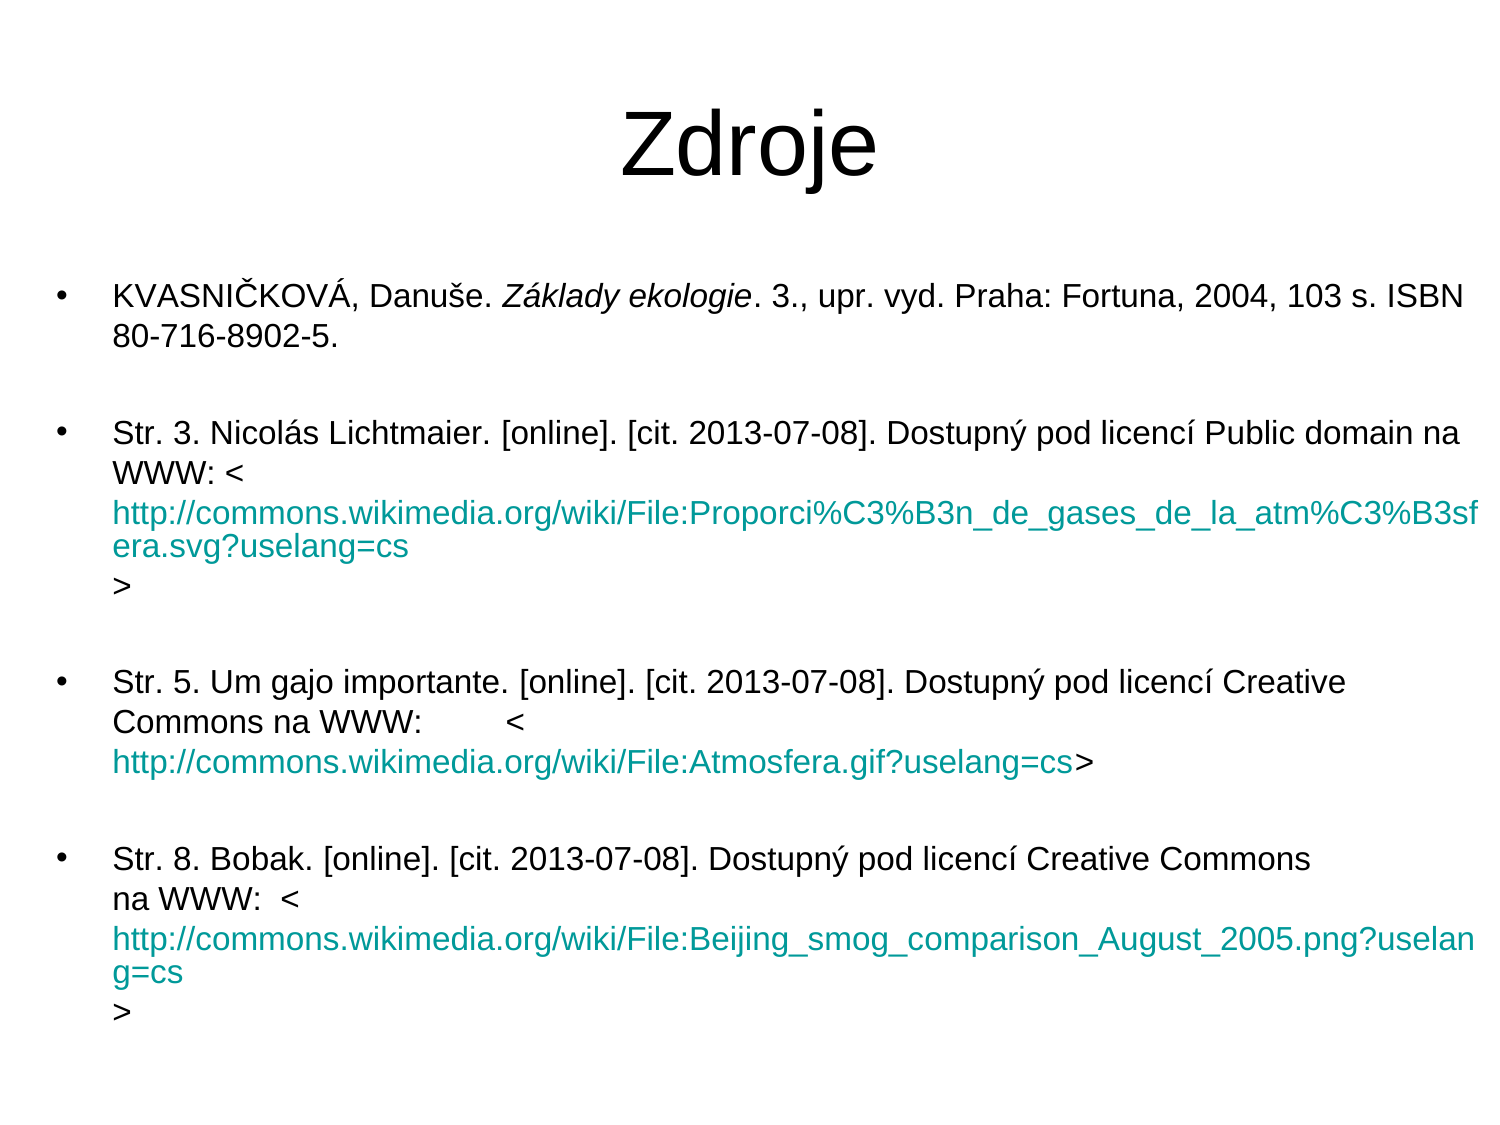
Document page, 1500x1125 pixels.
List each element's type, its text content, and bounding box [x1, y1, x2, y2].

title Zdroje [75, 45, 1426, 233]
list KVASNIČKOVÁ, Danuše. Základy ekologie. 3., upr. vyd. Praha: Fortuna, 2004, 103 s. ISBN 80-716-8902-5. Str. 3. Nicolás Lichtmaier. [online]. [cit. 2013-07-08]. Dostupný pod licencí Public domain na WWW: <http://commons.wikimedia.org/wiki/File:Proporci%C3%B3n_de_gases_de_la_atm%C3%B3sfera.svg?uselang=cs> Str. 5. Um gajo importante. [online]. [cit. 2013-07-08]. Dostupný pod licencí Creative Commons na WWW: <http://commons.wikimedia.org/wiki/File:Atmosfera.gif?uselang=cs> Str. 8. Bobak. [online]. [cit. 2013-07-08]. Dostupný pod licencí Creative Commons na WWW: <http://commons.wikimedia.org/wiki/File:Beijing_smog_comparison_August_2005.png?uselang=cs> [41, 267, 1500, 1125]
